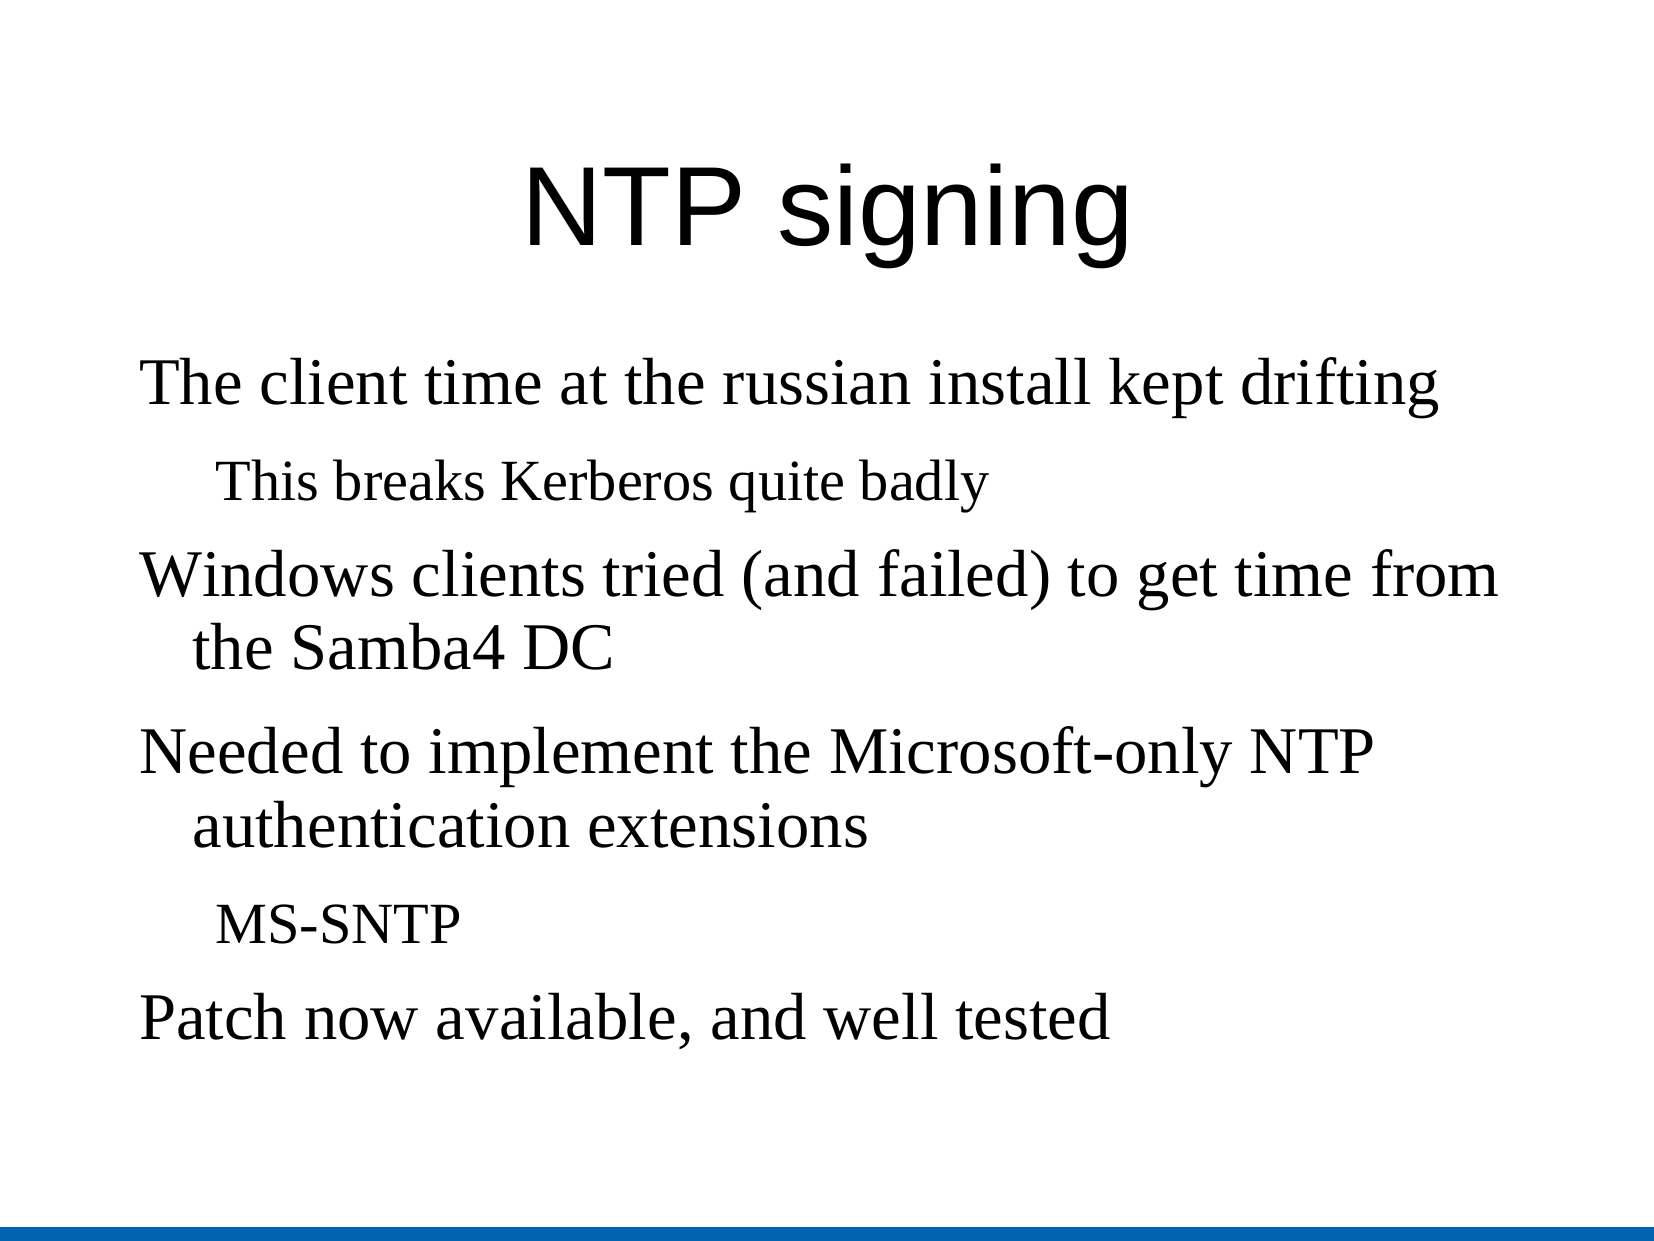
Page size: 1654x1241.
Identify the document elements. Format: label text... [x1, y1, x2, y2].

list The client time at the russian install kept drifting This breaks Kerberos quite badly Windows clients tried (and failed) to get time from the Samba4 DC Needed to implement the Microsoft-only NTP authentication extensions MS-SNTP Patch now available, and well tested [121, 344, 1534, 1112]
title NTP signing [121, 110, 1534, 303]
